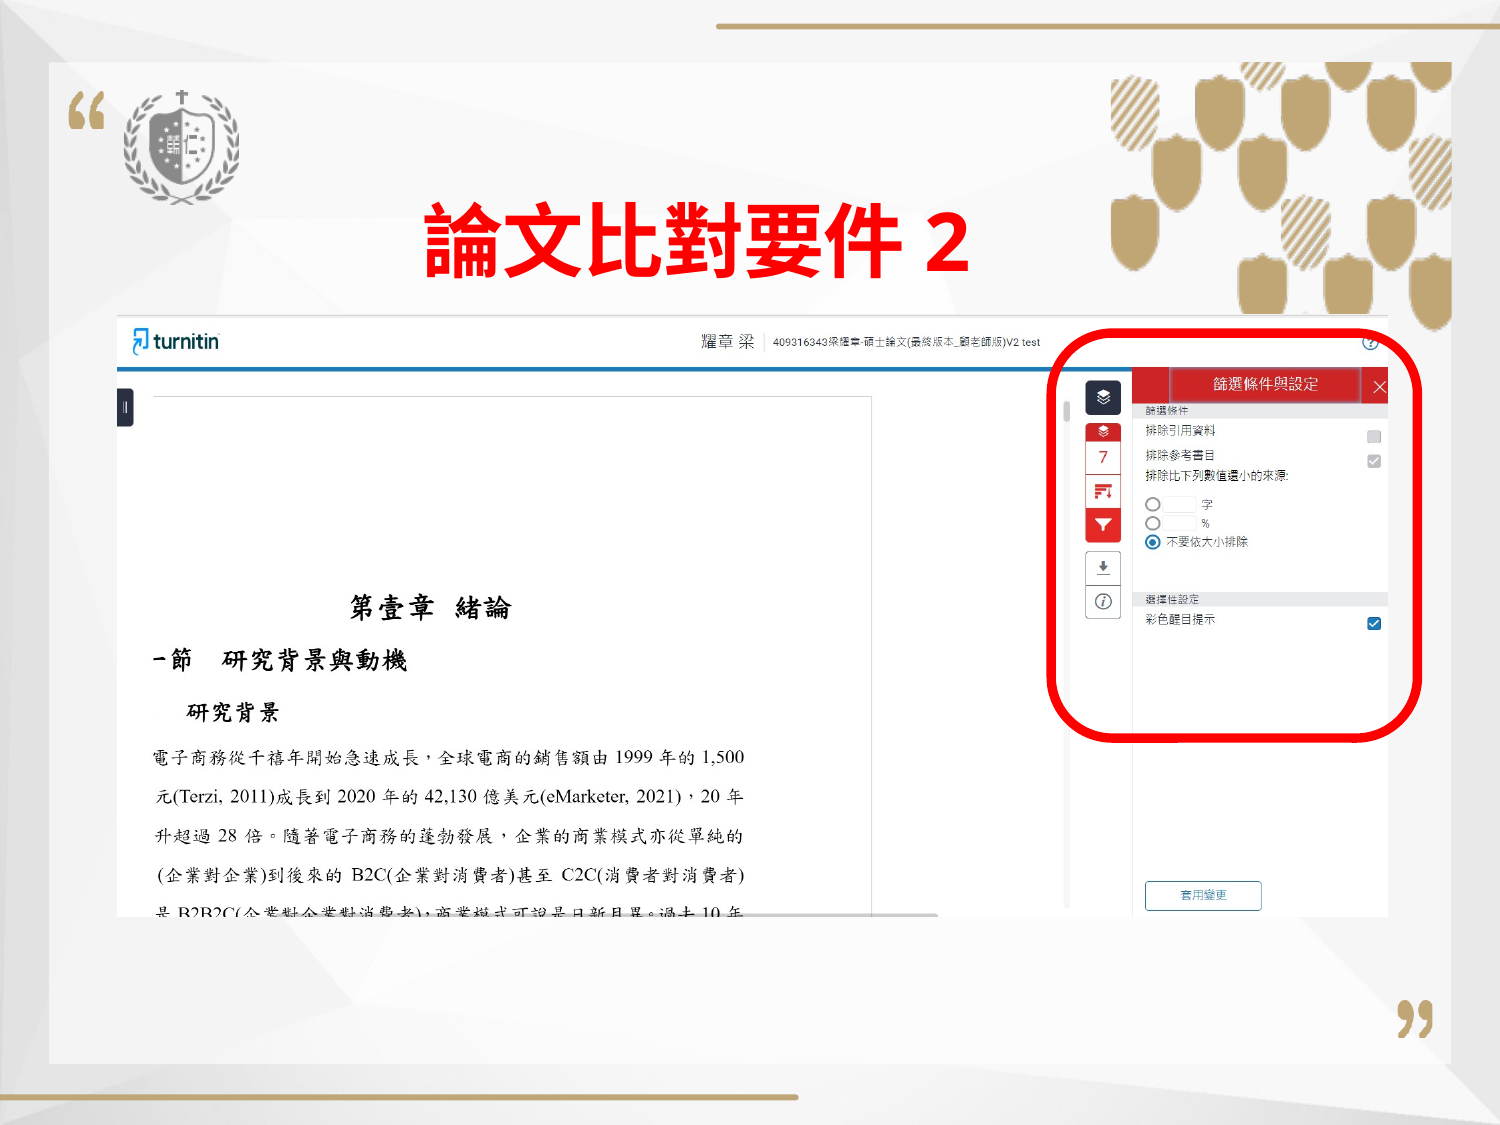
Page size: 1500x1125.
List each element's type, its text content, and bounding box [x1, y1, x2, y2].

picture [1056, 338, 1388, 733]
picture [117, 314, 1388, 917]
text_box [67, 278, 1433, 1059]
text_box 論文比對要件2 [123, 182, 1270, 278]
picture [123, 90, 239, 182]
